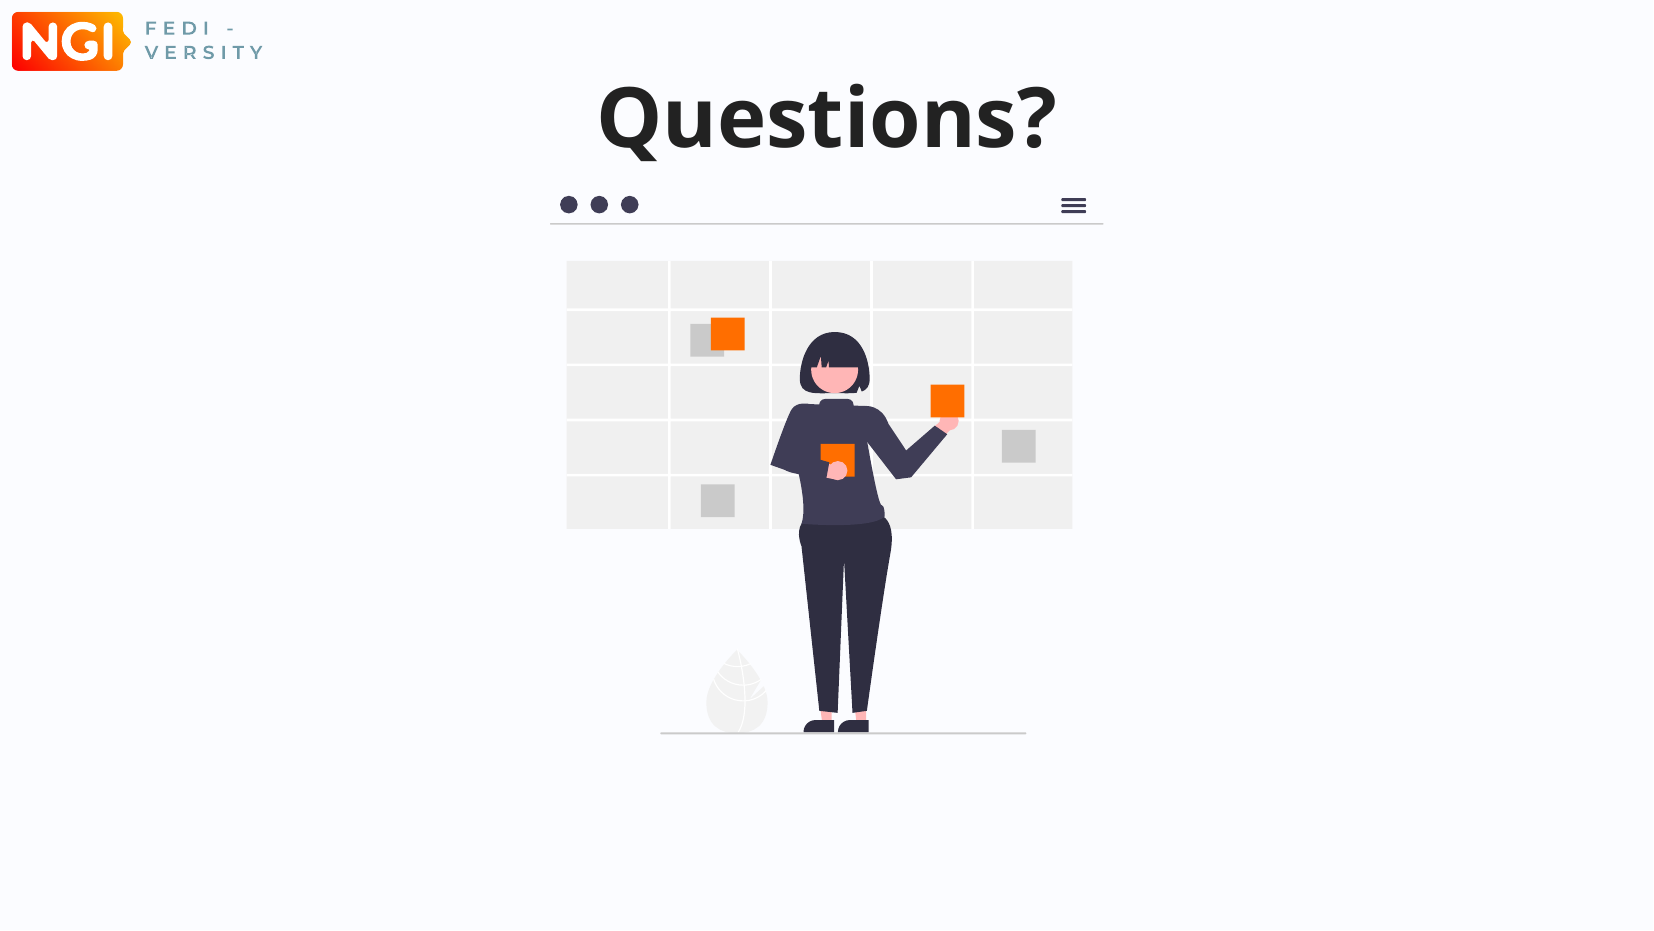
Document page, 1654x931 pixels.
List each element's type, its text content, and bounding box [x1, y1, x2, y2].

title Questions? [82, 37, 1571, 193]
picture [549, 195, 1104, 735]
